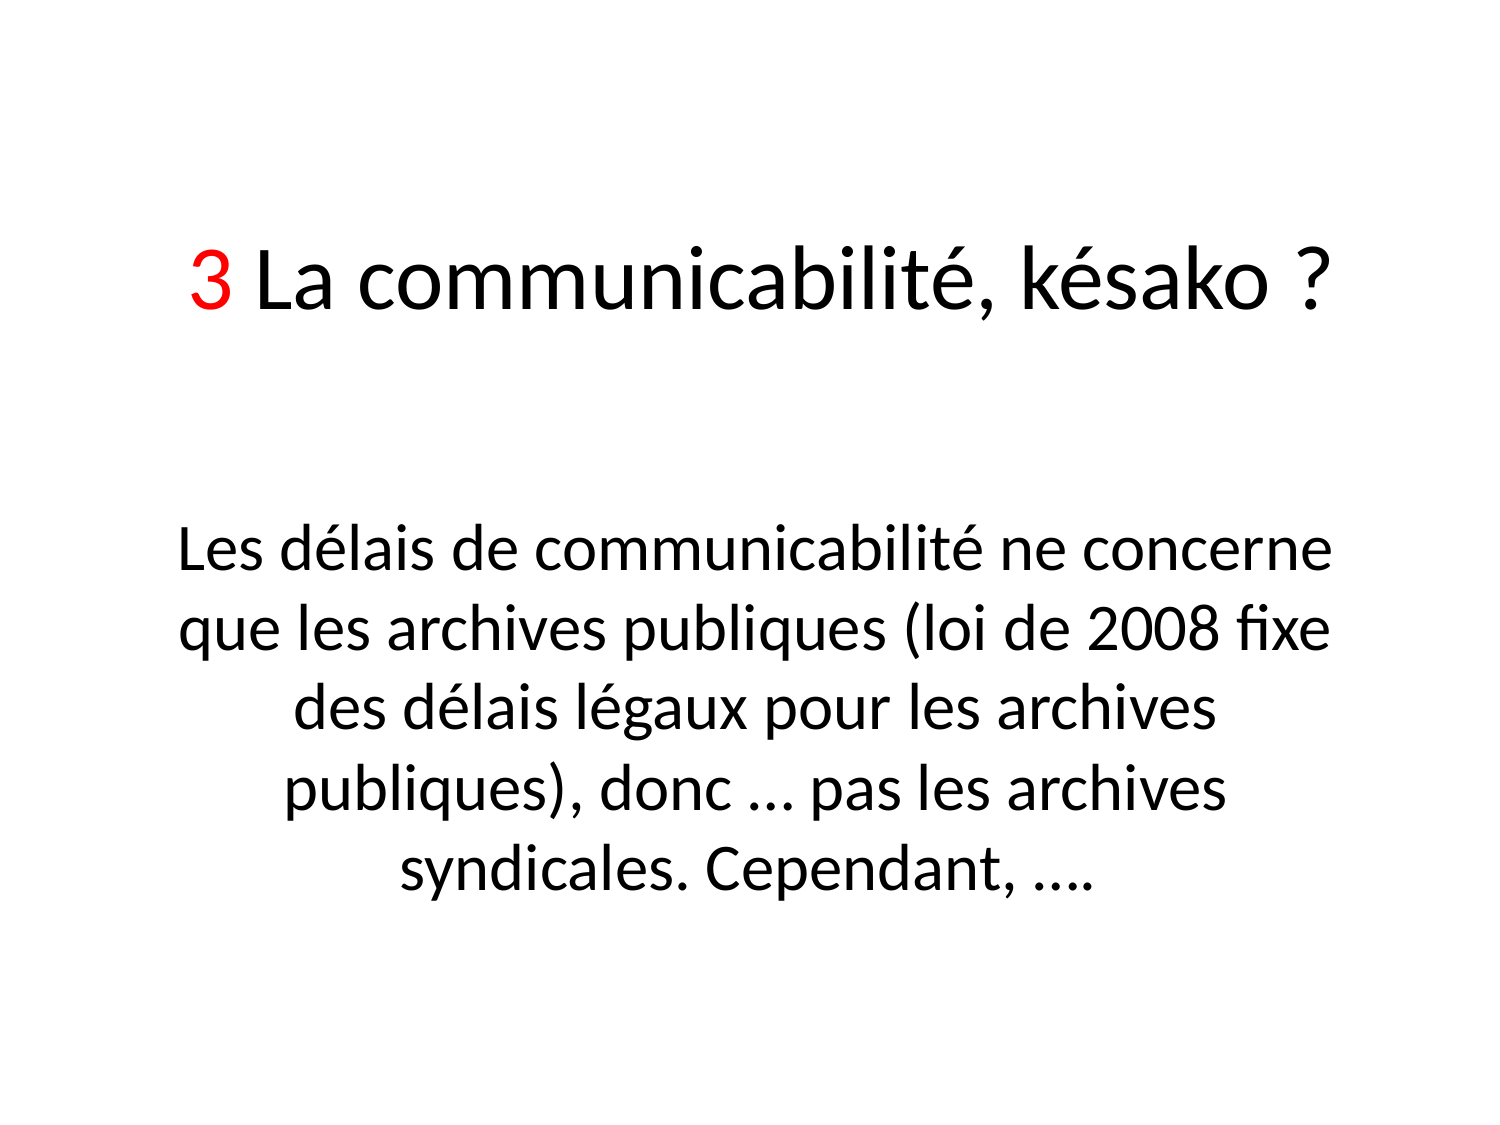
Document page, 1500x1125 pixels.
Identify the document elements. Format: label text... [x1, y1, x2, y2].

title 3 La communicabilité, késako ? [123, 90, 1399, 456]
subtitle Les délais de communicabilité ne concerne que les archives publiques (loi de 2008 fixe des délais légaux pour les archives publiques), donc … pas les archives syndicales. Cependant, …. [147, 503, 1364, 964]
